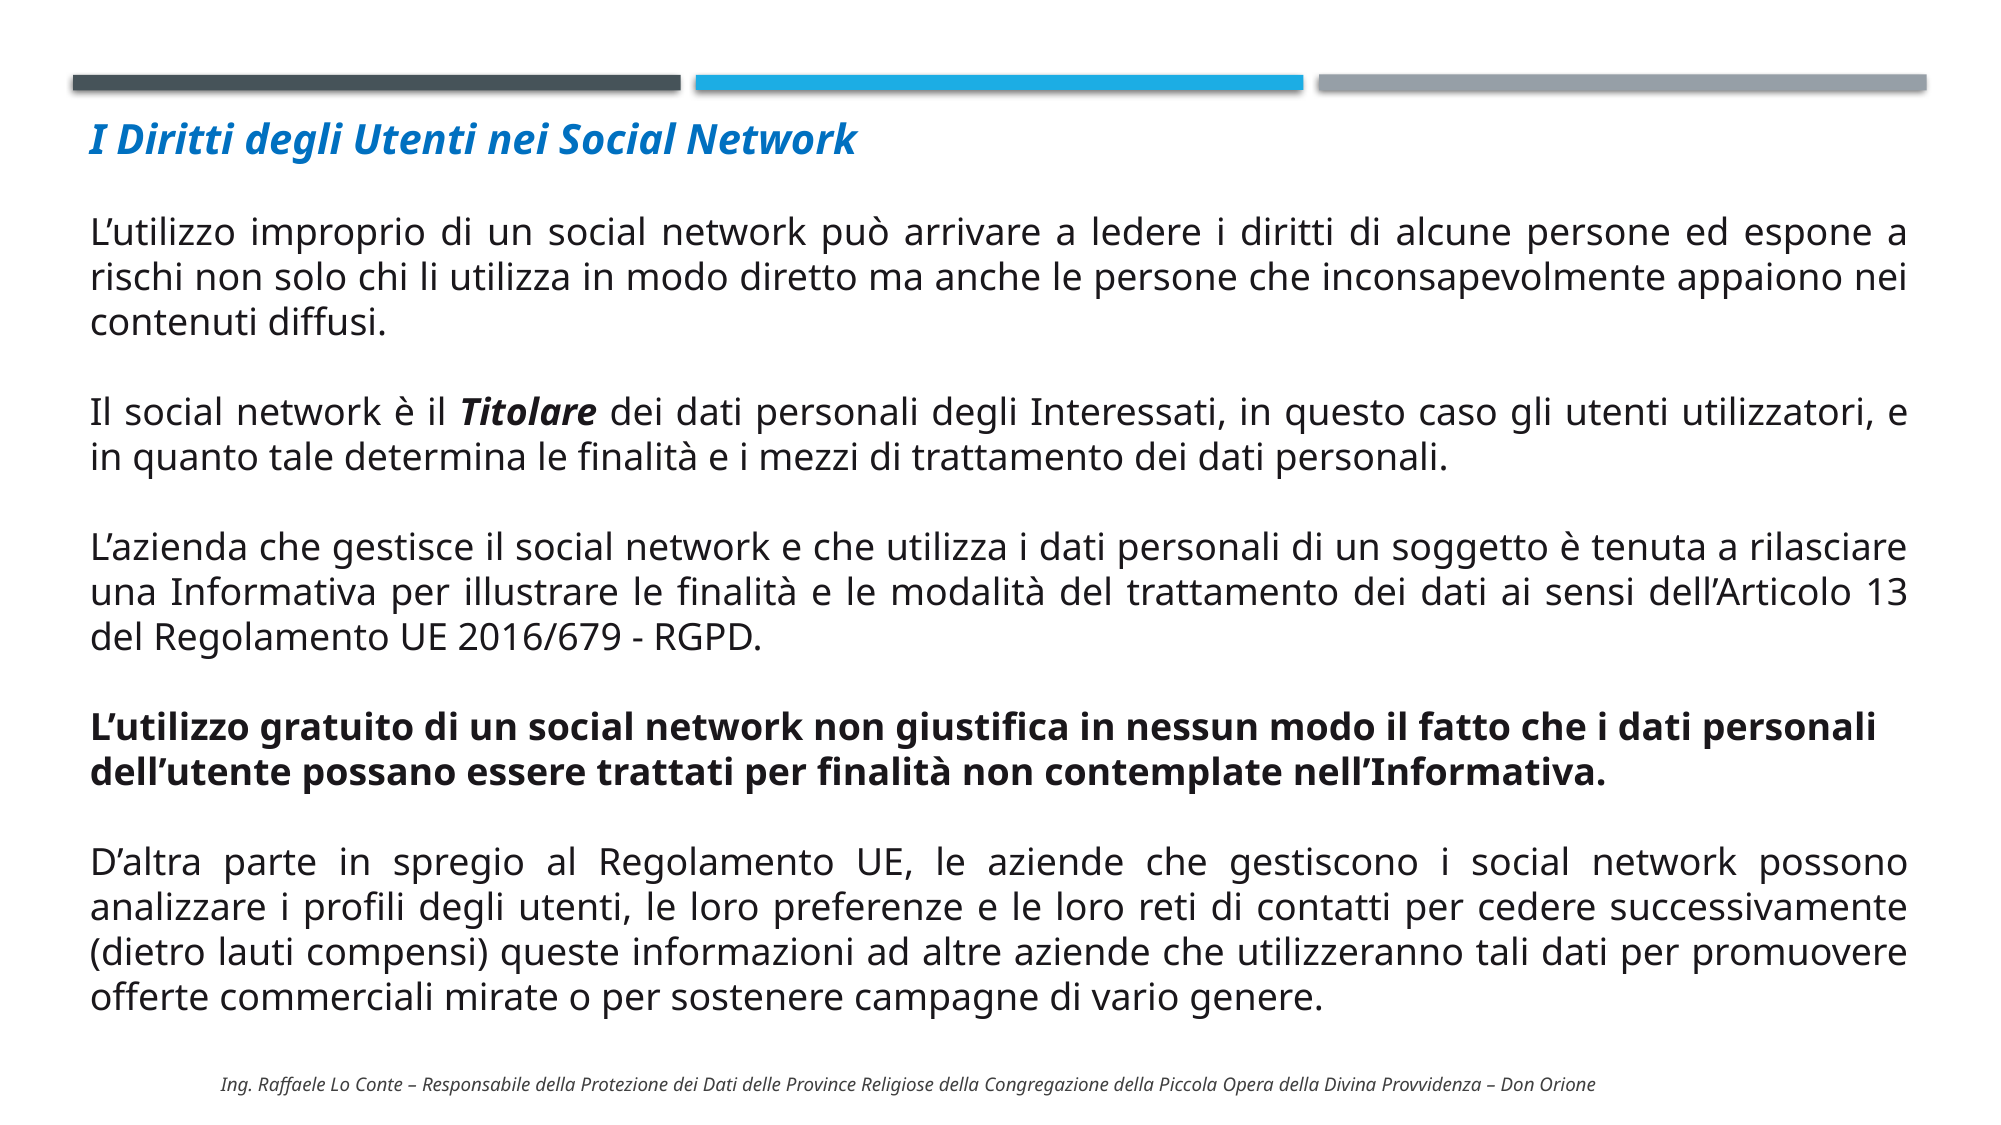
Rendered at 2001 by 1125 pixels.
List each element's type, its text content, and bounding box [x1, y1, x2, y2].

slide_number Ing. Raffaele Lo Conte – Responsabile della Protezione dei Dati delle Province Religiose della Congregazione della Piccola Opera della Divina Provvidenza – Don Orione [100, 1053, 1715, 1114]
text_box I Diritti degli Utenti nei Social Network L’utilizzo improprio di un social network può arrivare a ledere i diritti di alcune persone ed espone a rischi non solo chi li utilizza in modo diretto ma anche le persone che inconsapevolmente appaiono nei contenuti diffusi. Il social network è il Titolare dei dati personali degli Interessati, in questo caso gli utenti utilizzatori, e in quanto tale determina le finalità e i mezzi di trattamento dei dati personali. L’azienda che gestisce il social network e che utilizza i dati personali di un soggetto è tenuta a rilasciare una Informativa per illustrare le finalità e le modalità del trattamento dei dati ai sensi dell’Articolo 13 del Regolamento UE 2016/679 - RGPD. L’utilizzo gratuito di un social network non giustifica in nessun modo il fatto che i dati personali dell’utente possano essere trattati per finalità non contemplate nell’Informativa. D’altra parte in spregio al Regolamento UE, le aziende che gestiscono i social network possono analizzare i profili degli utenti, le loro preferenze e le loro reti di contatti per cedere successivamente (dietro lauti compensi) queste informazioni ad altre aziende che utilizzeranno tali dati per promuovere offerte commerciali mirate o per sostenere campagne di vario genere. [75, 105, 1925, 1070]
